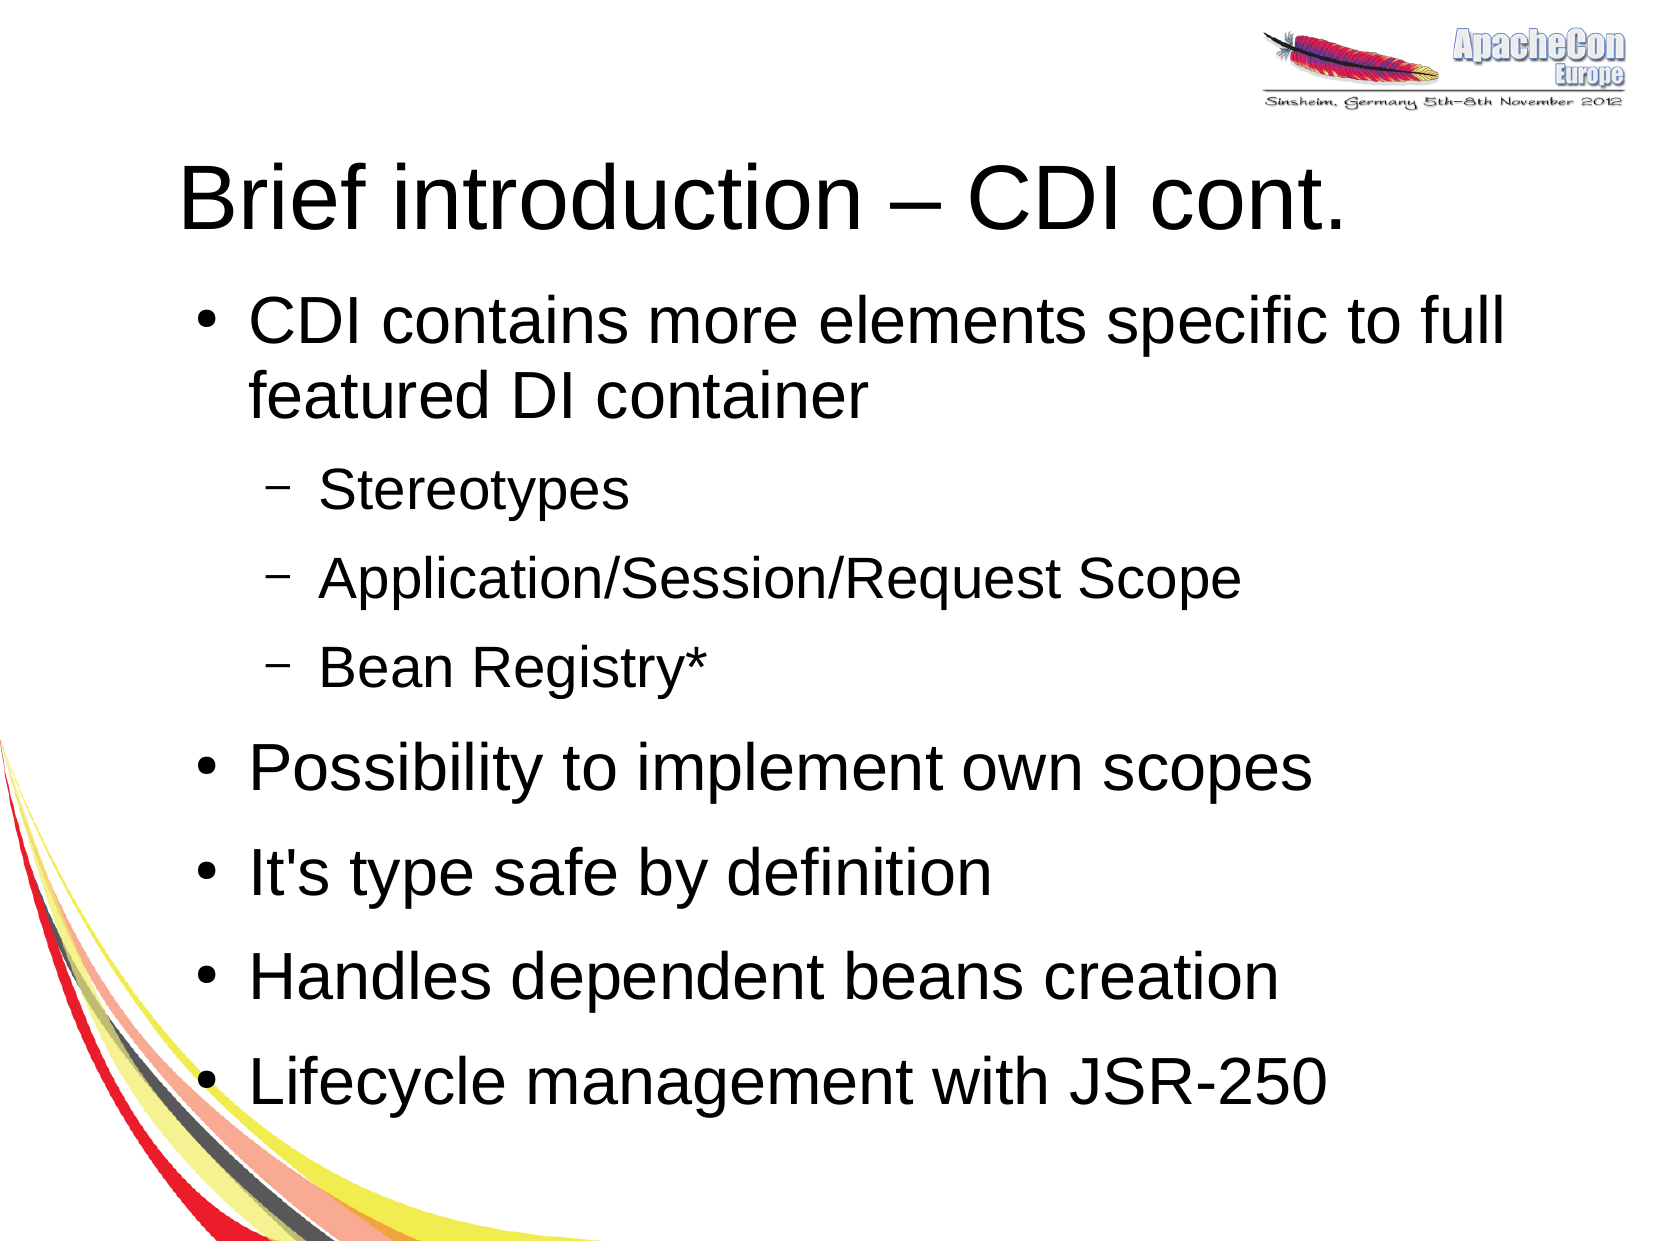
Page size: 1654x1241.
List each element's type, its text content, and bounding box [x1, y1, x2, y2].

title Brief introduction – CDI cont. [177, 146, 1536, 250]
picture [0, 0, 1654, 1241]
list CDI contains more elements specific to full featured DI container Stereotypes Application/Session/Request Scope Bean Registry* Possibility to implement own scopes It's type safe by definition Handles dependent beans creation Lifecycle management with JSR-250 [177, 283, 1536, 1118]
